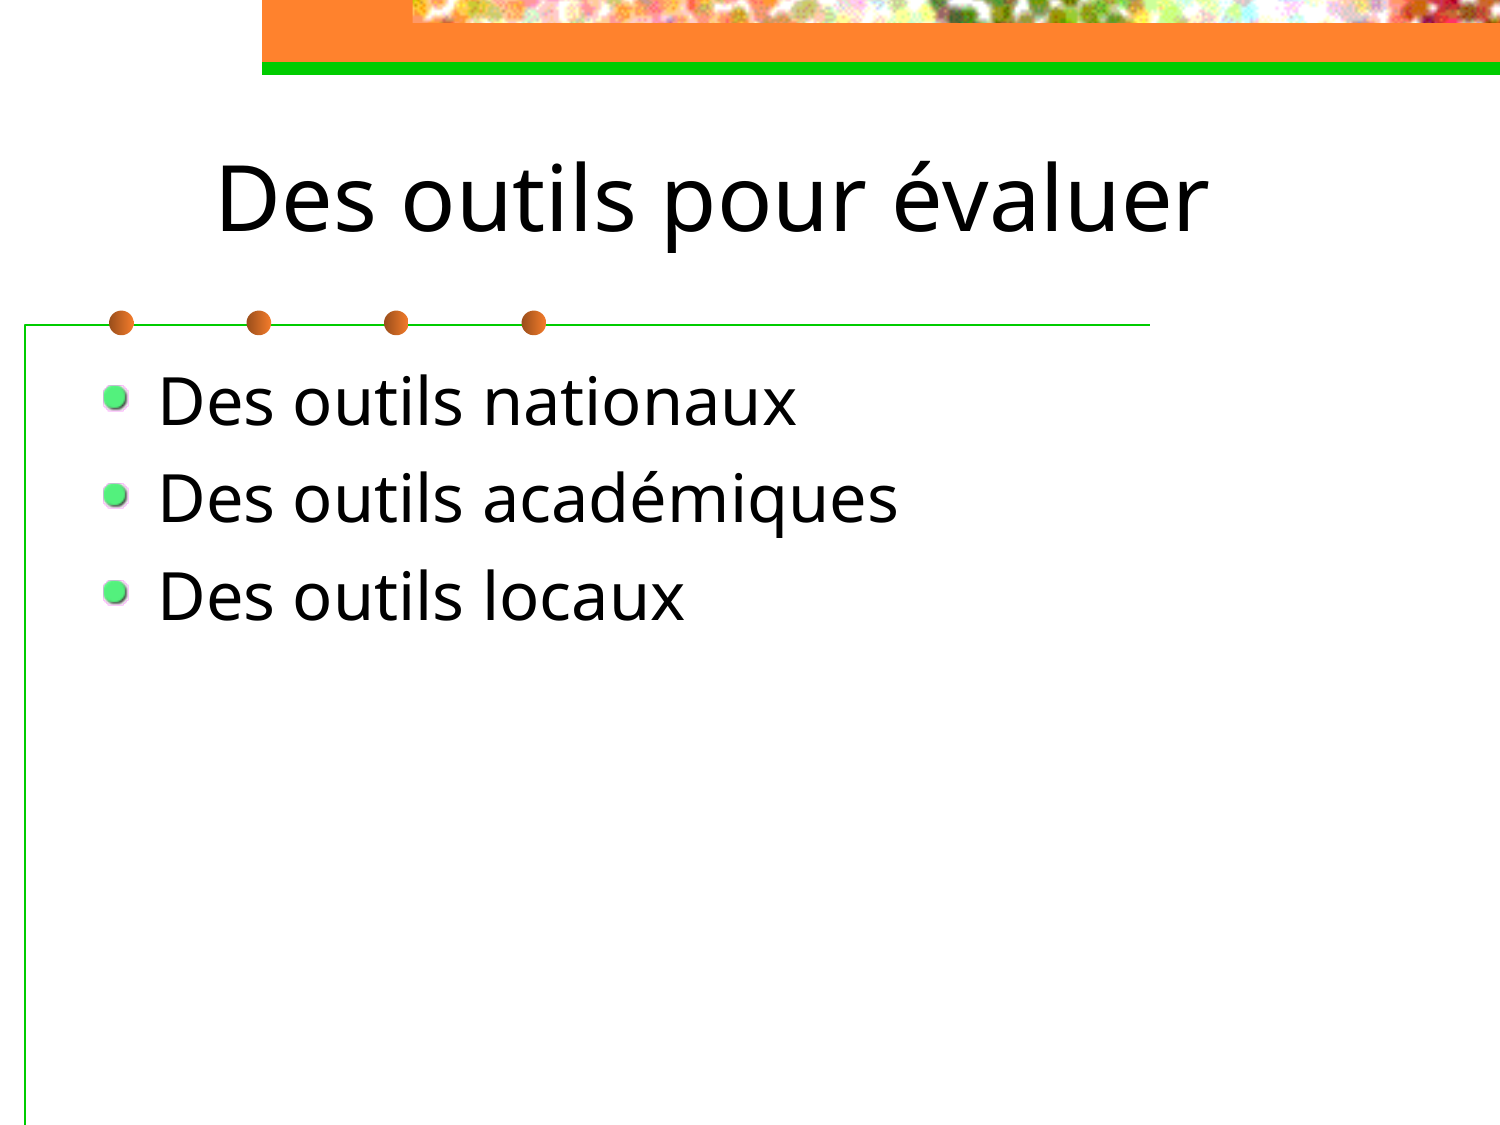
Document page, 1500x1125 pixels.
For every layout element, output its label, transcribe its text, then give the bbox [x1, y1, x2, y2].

title Des outils pour évaluer [87, 99, 1363, 288]
picture [412, 0, 1500, 23]
list Des outils nationaux Des outils académiques Des outils locaux [87, 350, 1363, 650]
